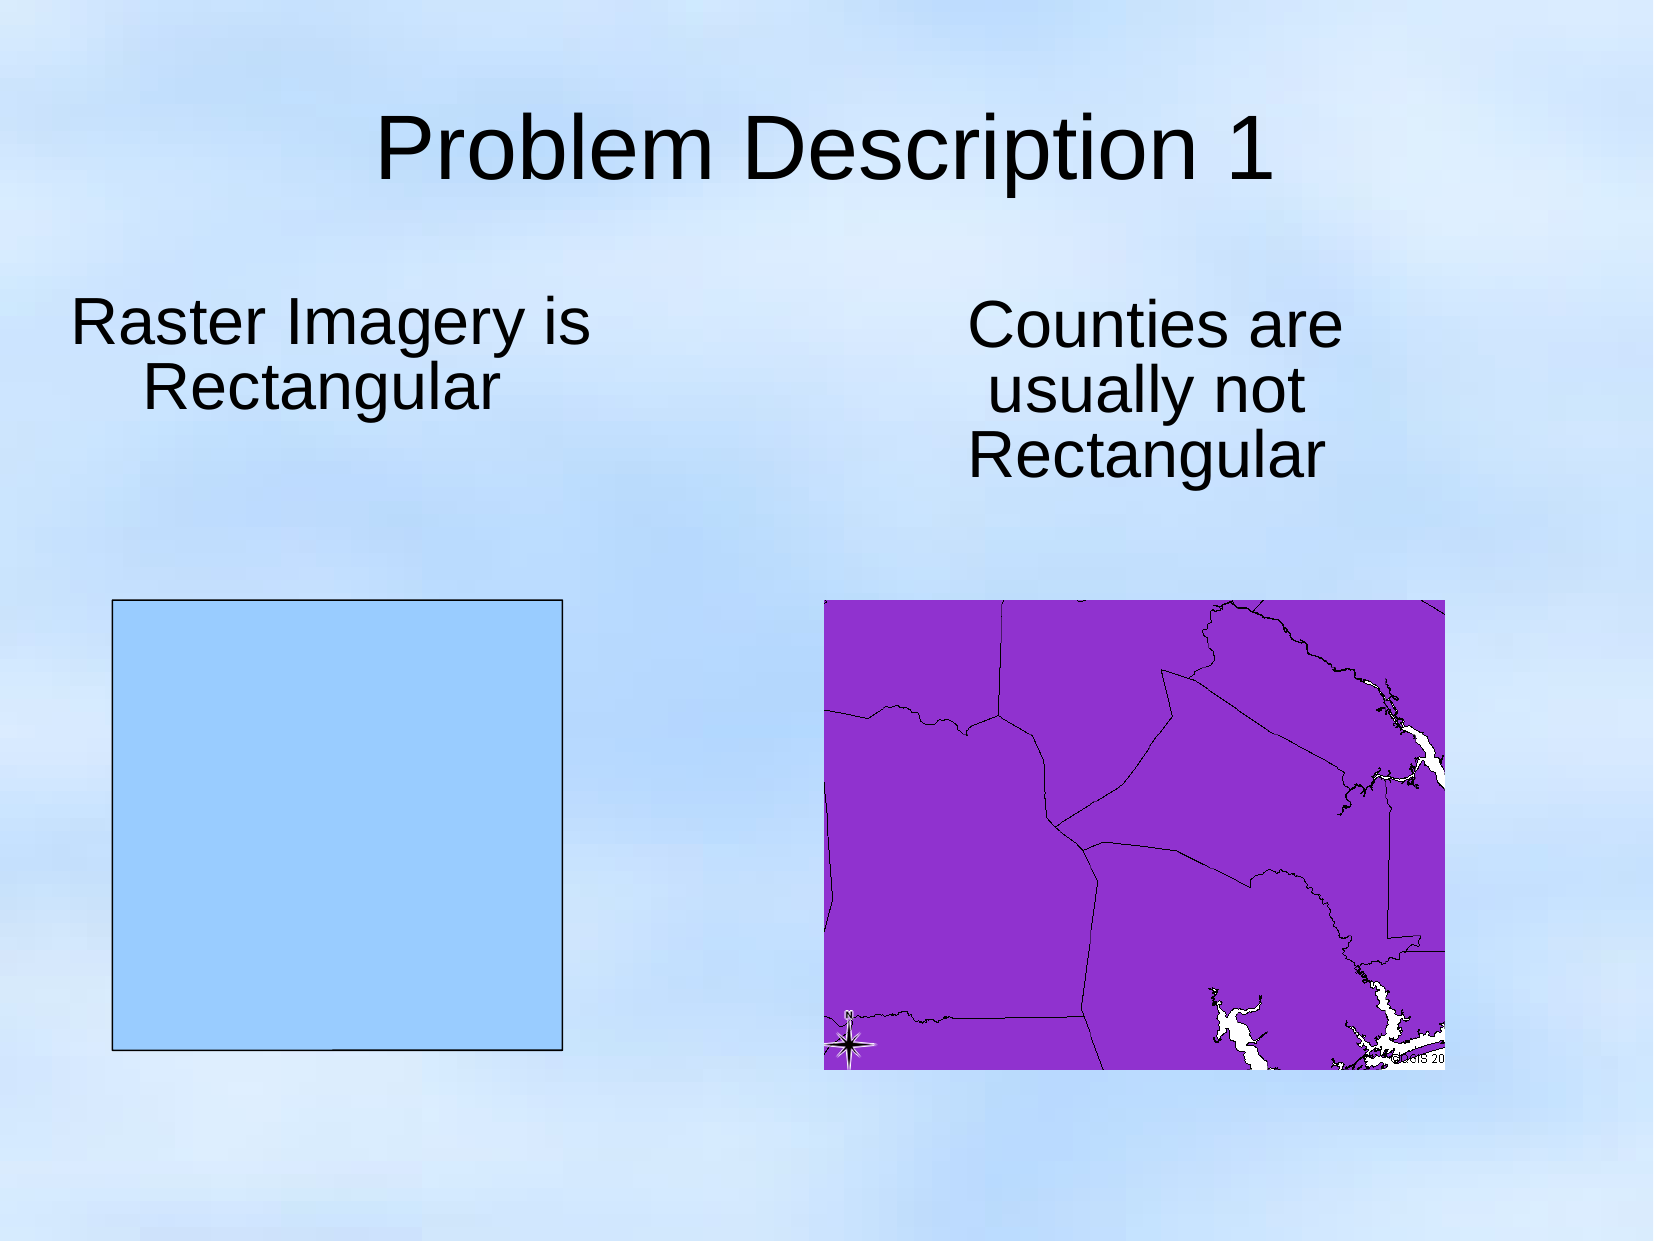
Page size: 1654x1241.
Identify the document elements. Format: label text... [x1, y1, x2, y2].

text_box Counties are usually not Rectangular [869, 222, 1425, 563]
title Problem Description 1 [82, 56, 1570, 250]
picture [0, 0, 1654, 1241]
subtitle Raster Imagery is Rectangular [44, 187, 600, 528]
text_box [112, 600, 563, 1051]
